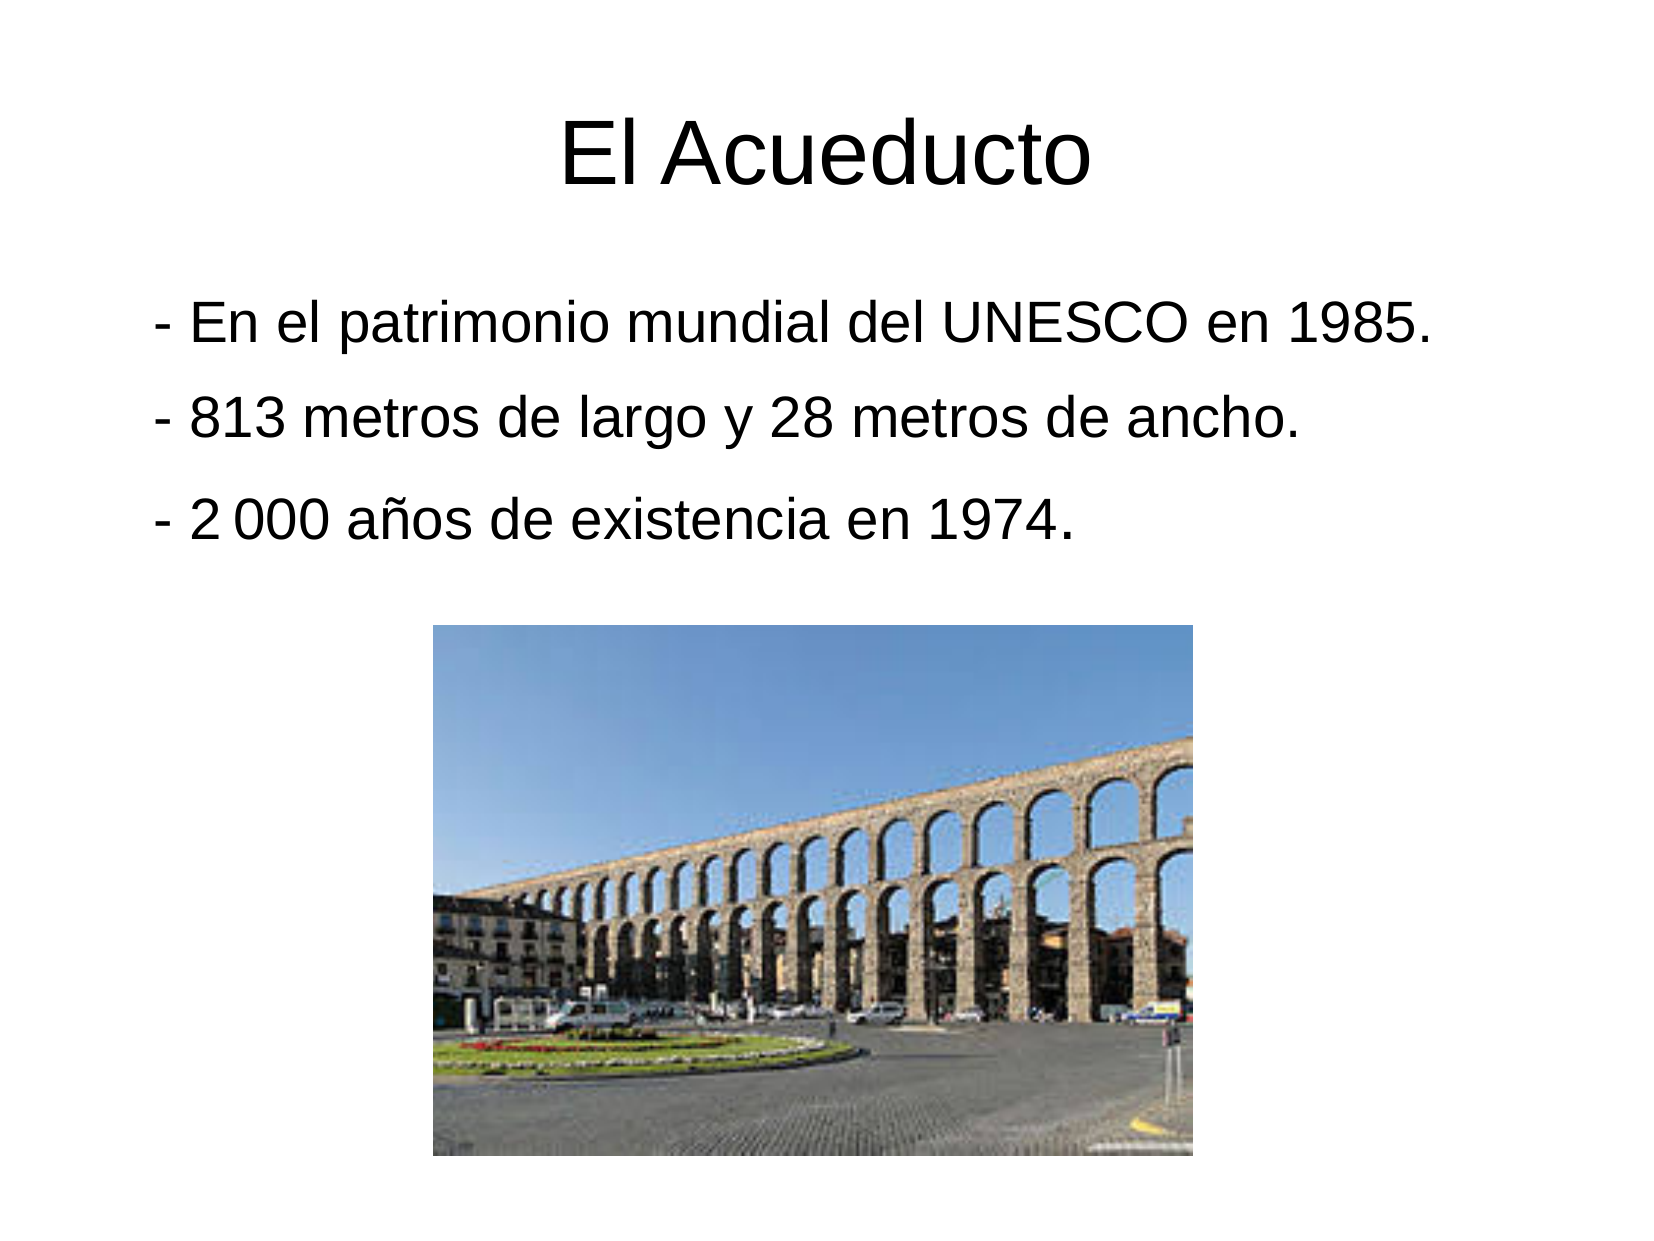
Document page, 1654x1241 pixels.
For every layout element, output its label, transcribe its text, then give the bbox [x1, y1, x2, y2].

picture [433, 625, 1193, 1157]
title El Acueducto [82, 49, 1571, 257]
list - En el patrimonio mundial del UNESCO en 1985. - 813 metros de largo y 28 metros de ancho. - 2 000 años de existencia en 1974. [82, 290, 1571, 1010]
